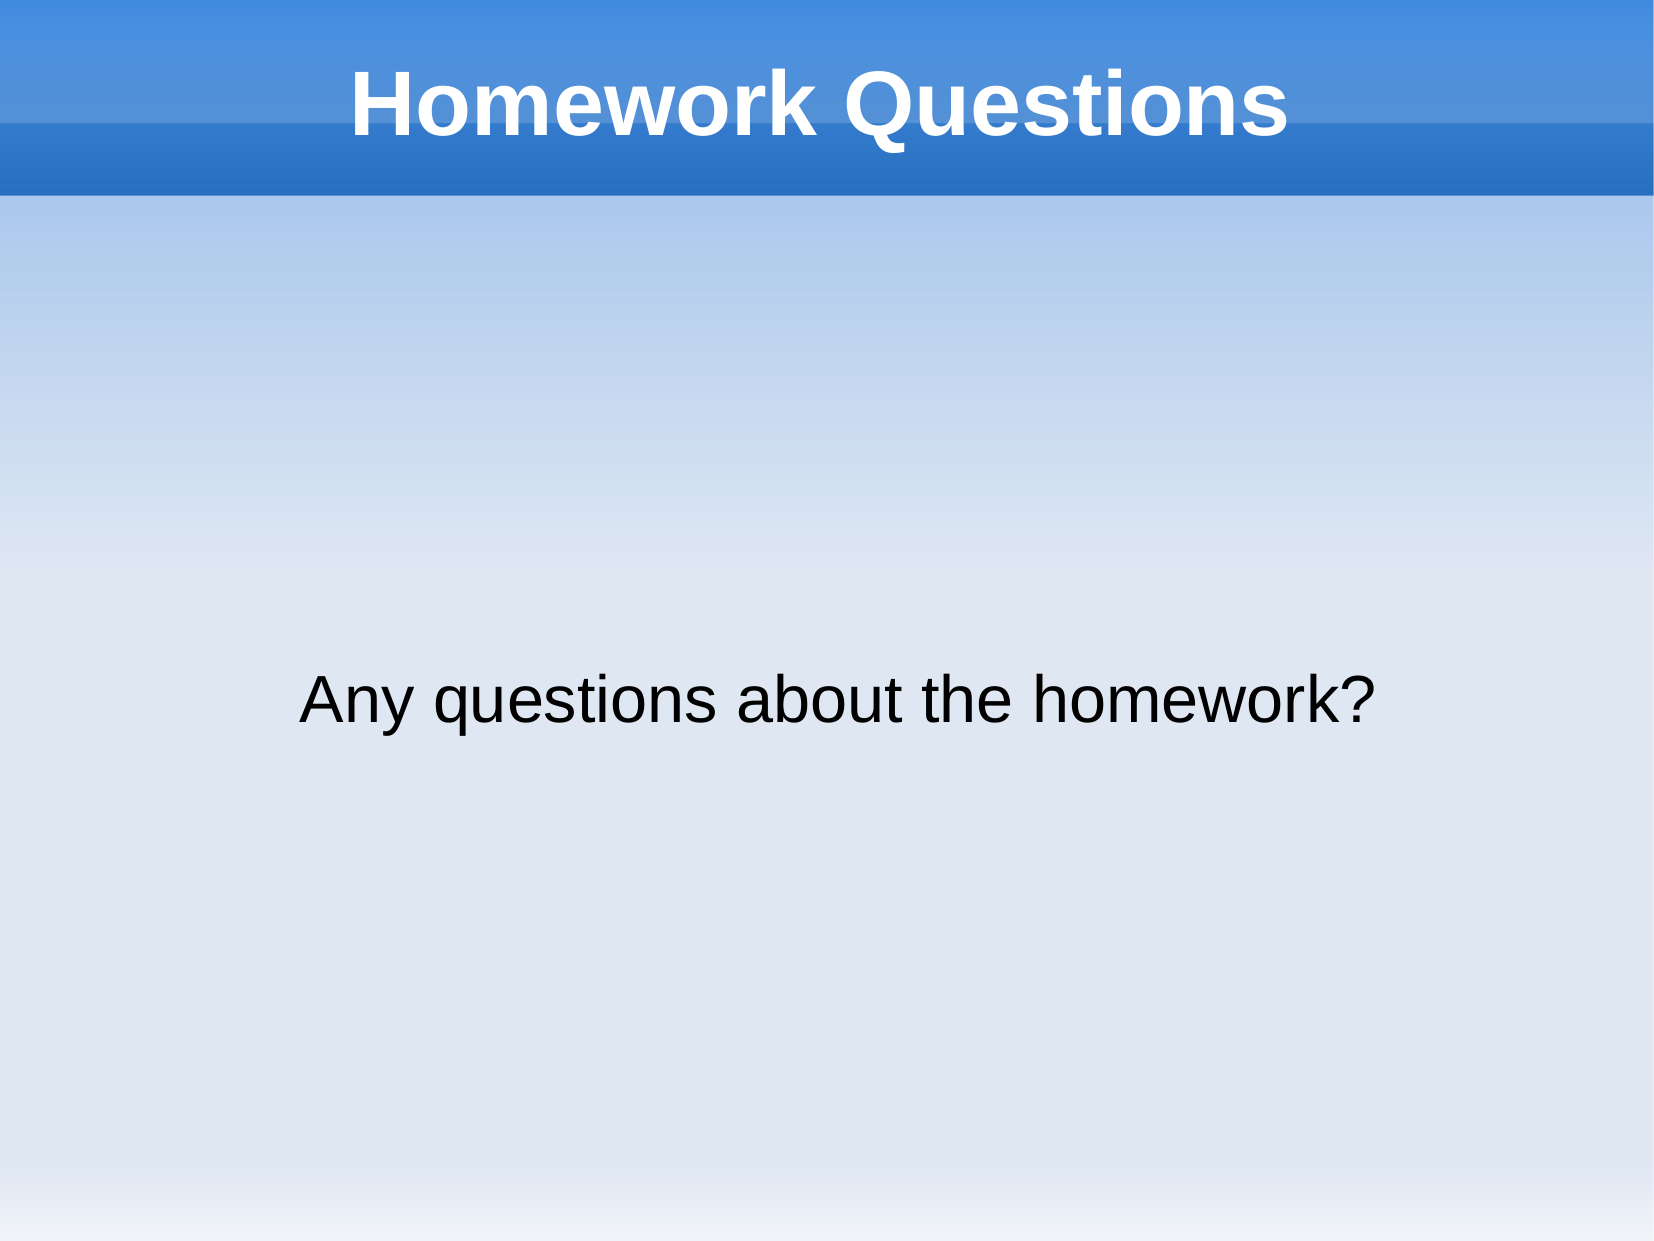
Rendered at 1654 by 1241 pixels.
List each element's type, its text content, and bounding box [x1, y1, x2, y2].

title Homework Questions [76, 0, 1565, 208]
picture [0, 0, 1654, 1241]
subtitle Any questions about the homework? [82, 290, 1571, 1109]
